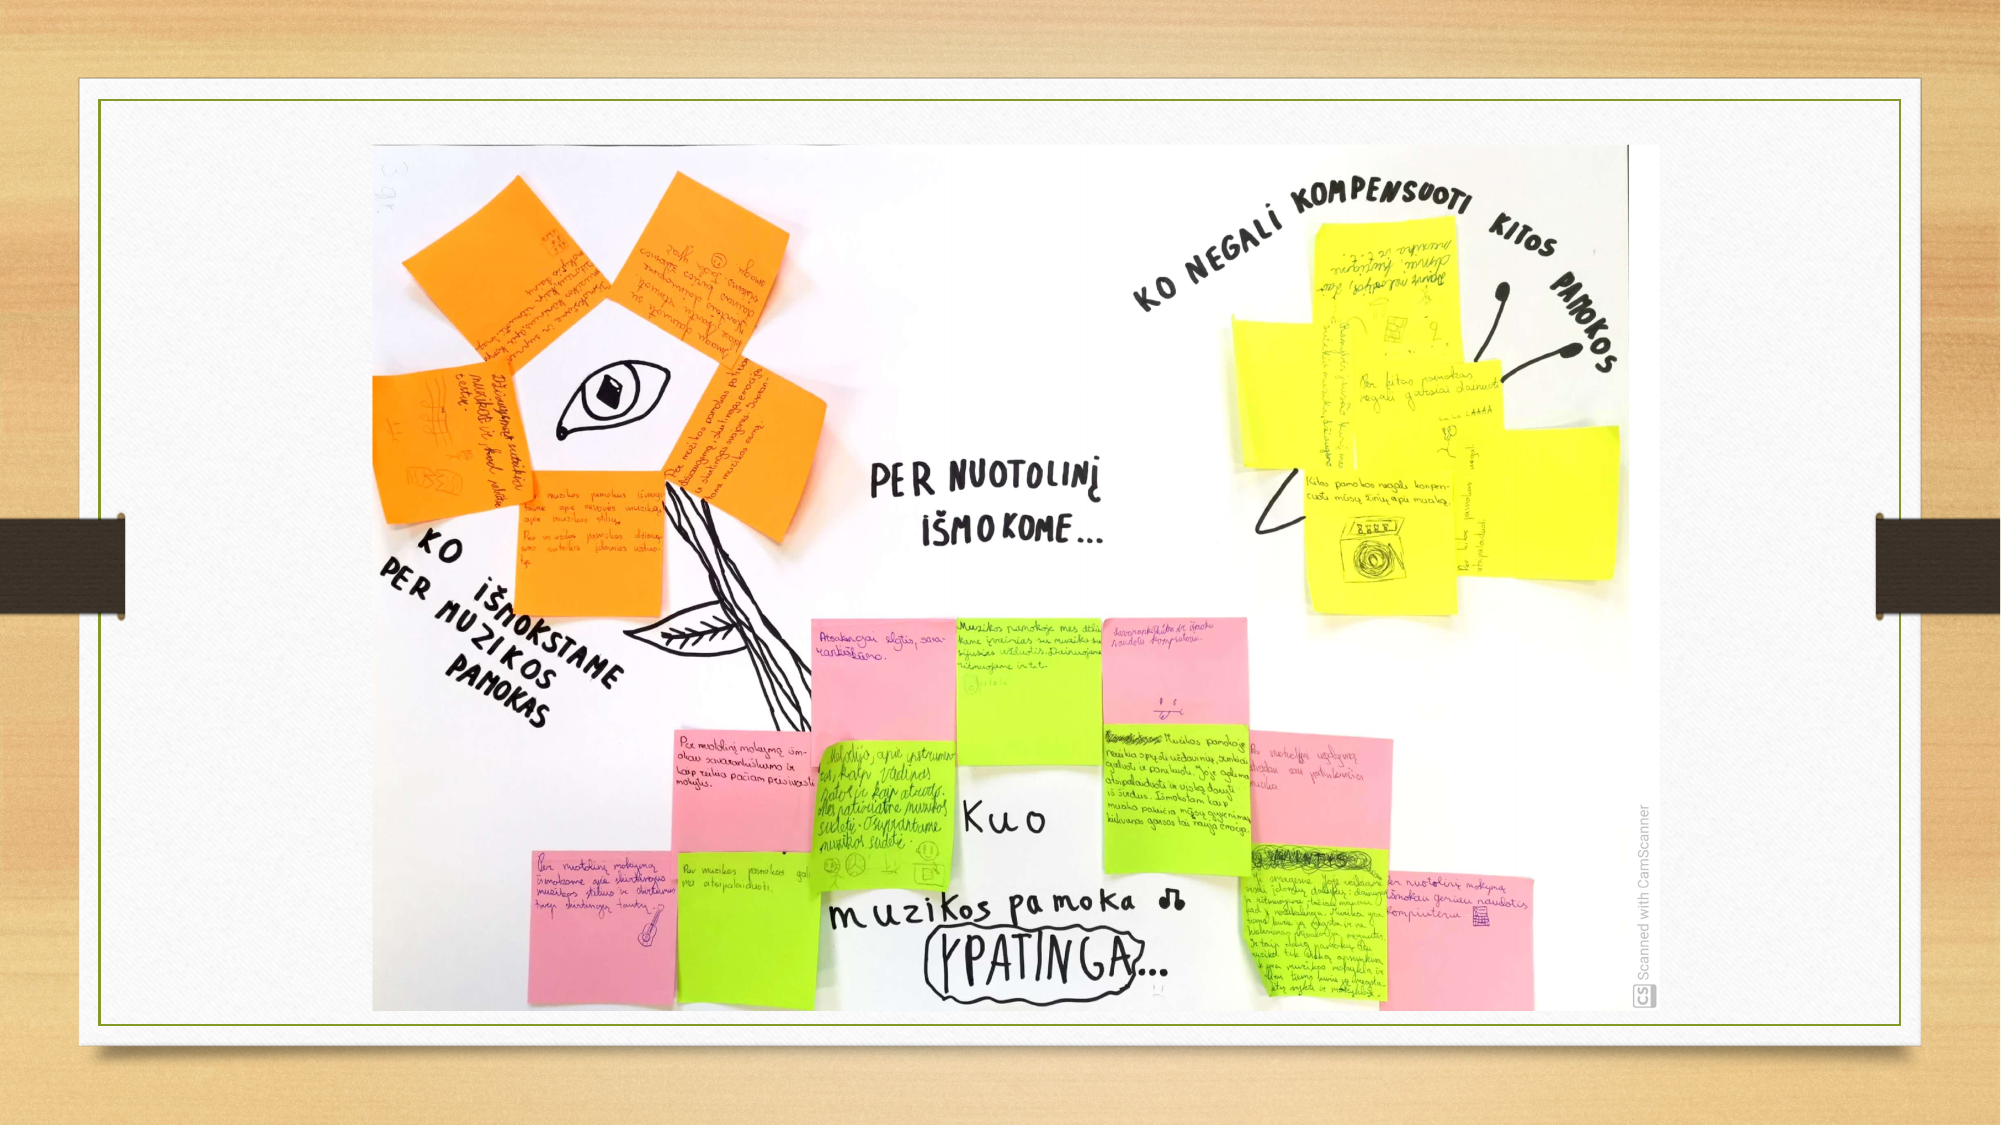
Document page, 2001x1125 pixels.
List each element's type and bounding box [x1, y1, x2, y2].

picture [372, 144, 1660, 1011]
